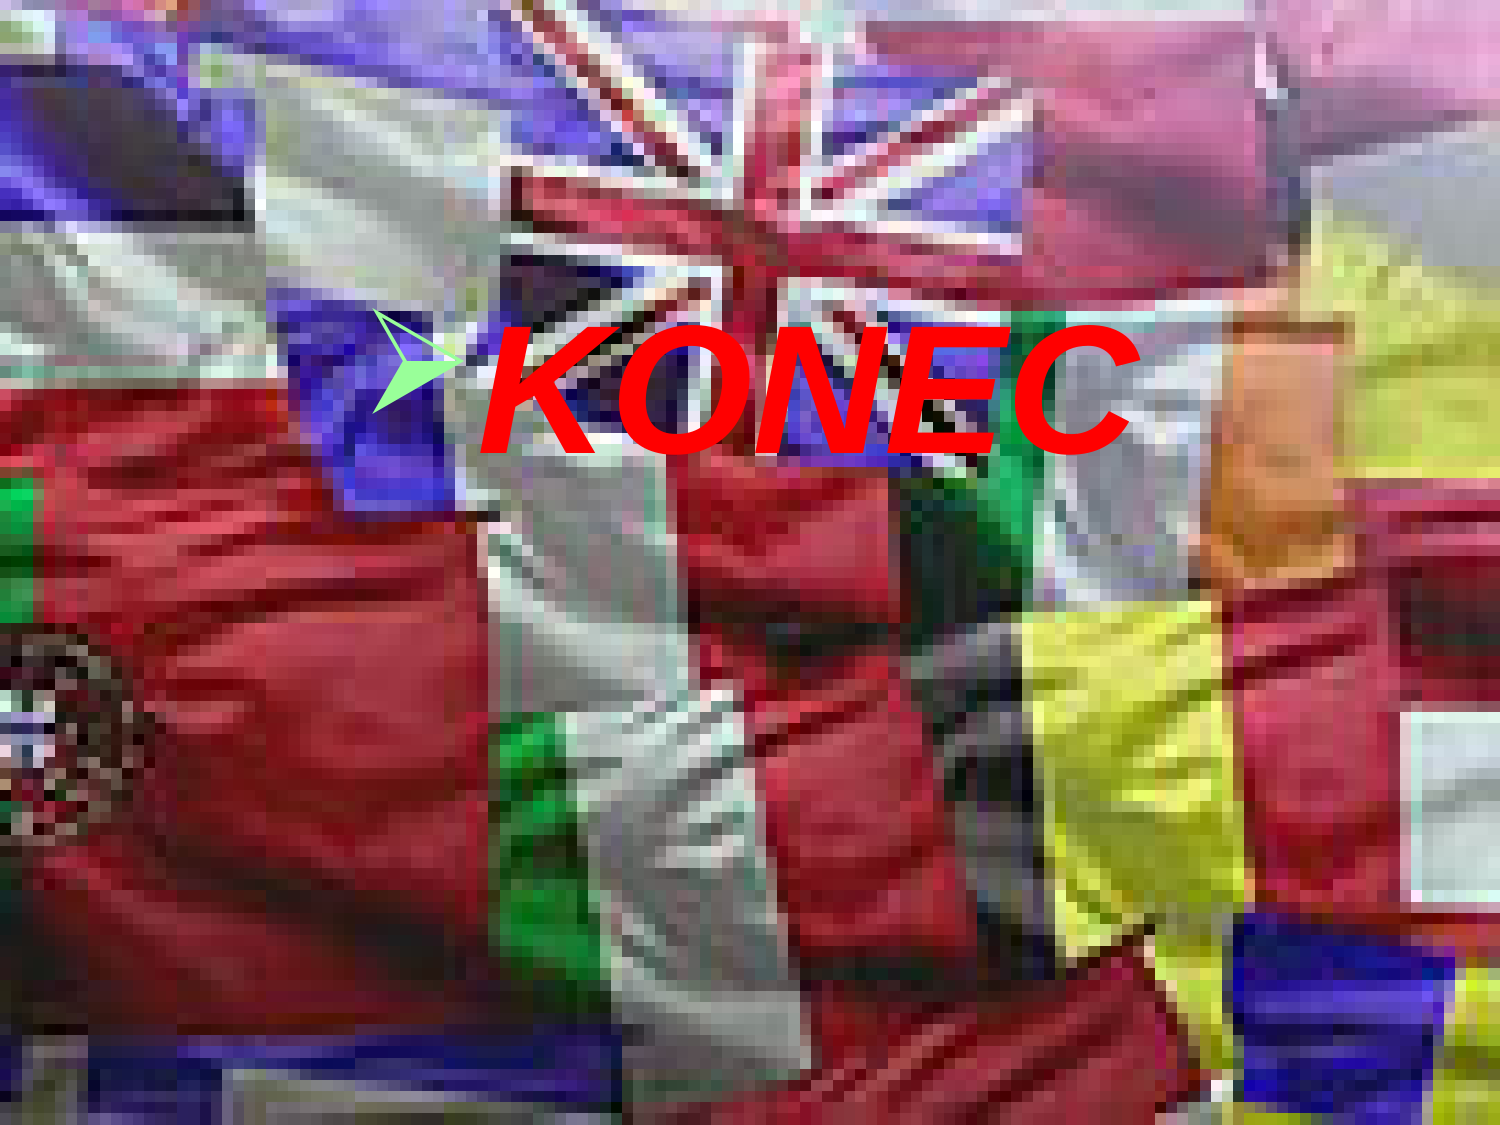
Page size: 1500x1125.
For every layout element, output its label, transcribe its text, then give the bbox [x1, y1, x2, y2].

picture [0, 0, 1500, 1125]
list KONEC [75, 262, 1425, 1005]
